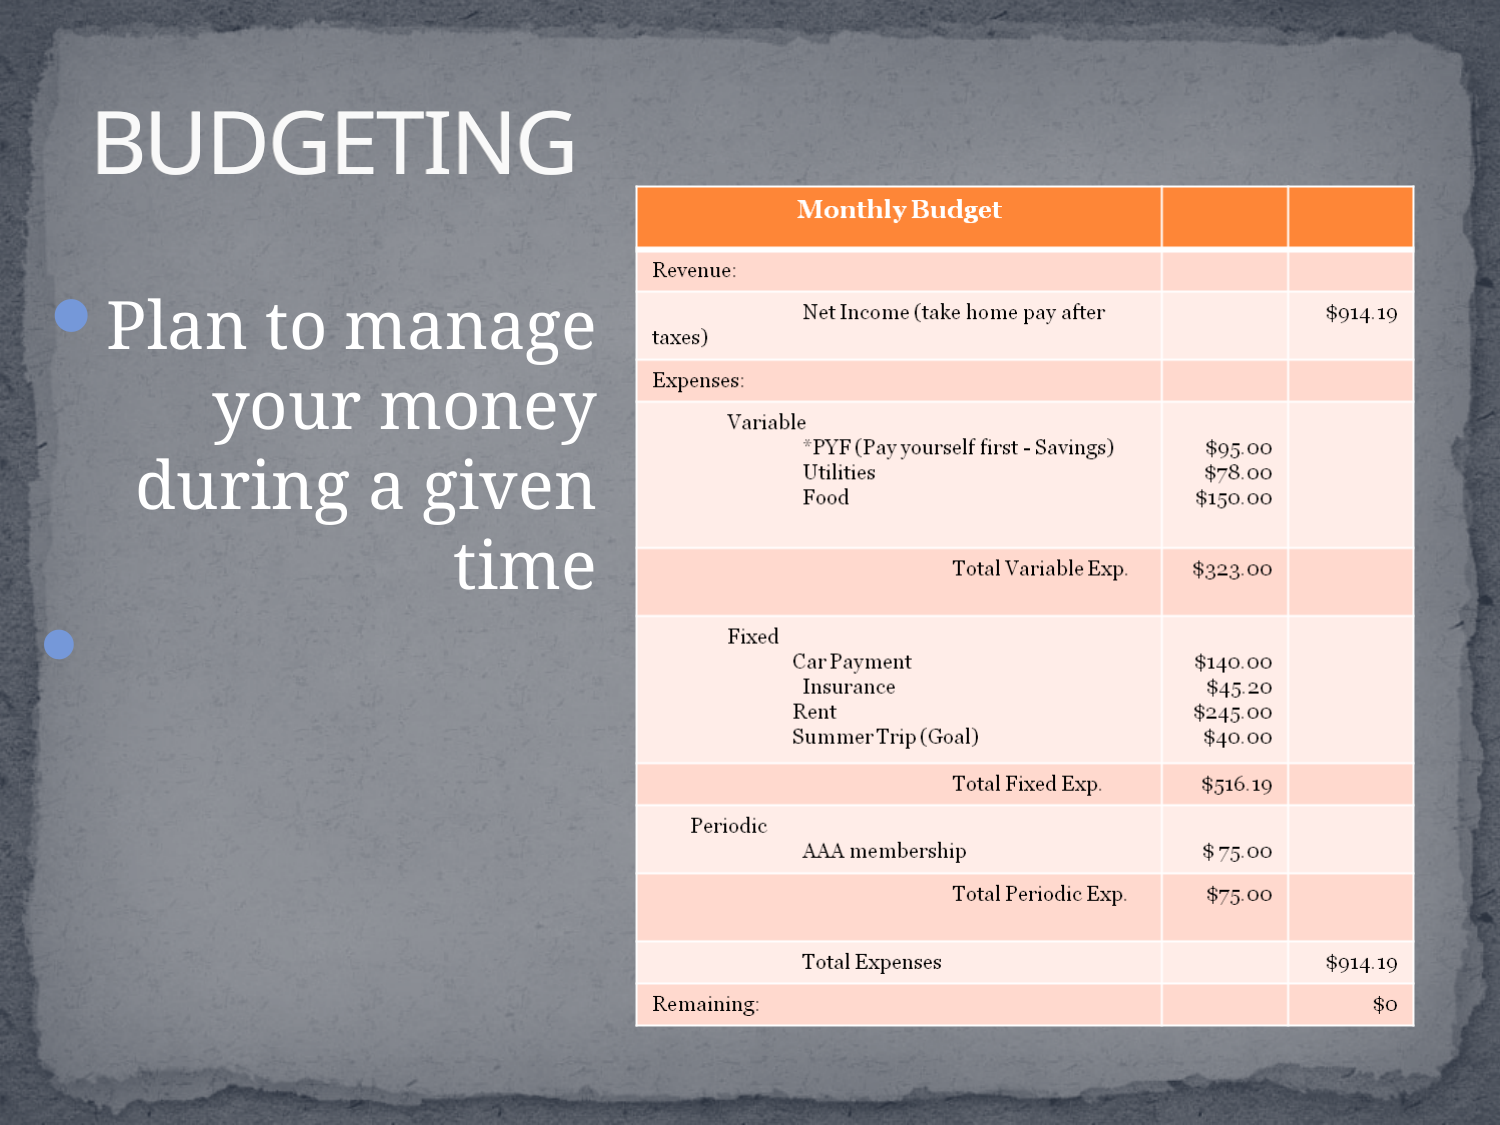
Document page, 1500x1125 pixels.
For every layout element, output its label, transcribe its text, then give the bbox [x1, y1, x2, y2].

list Plan to manage your money during a given time [24, 275, 613, 738]
title BUDGETING [75, 50, 1426, 201]
picture [625, 174, 1426, 1038]
